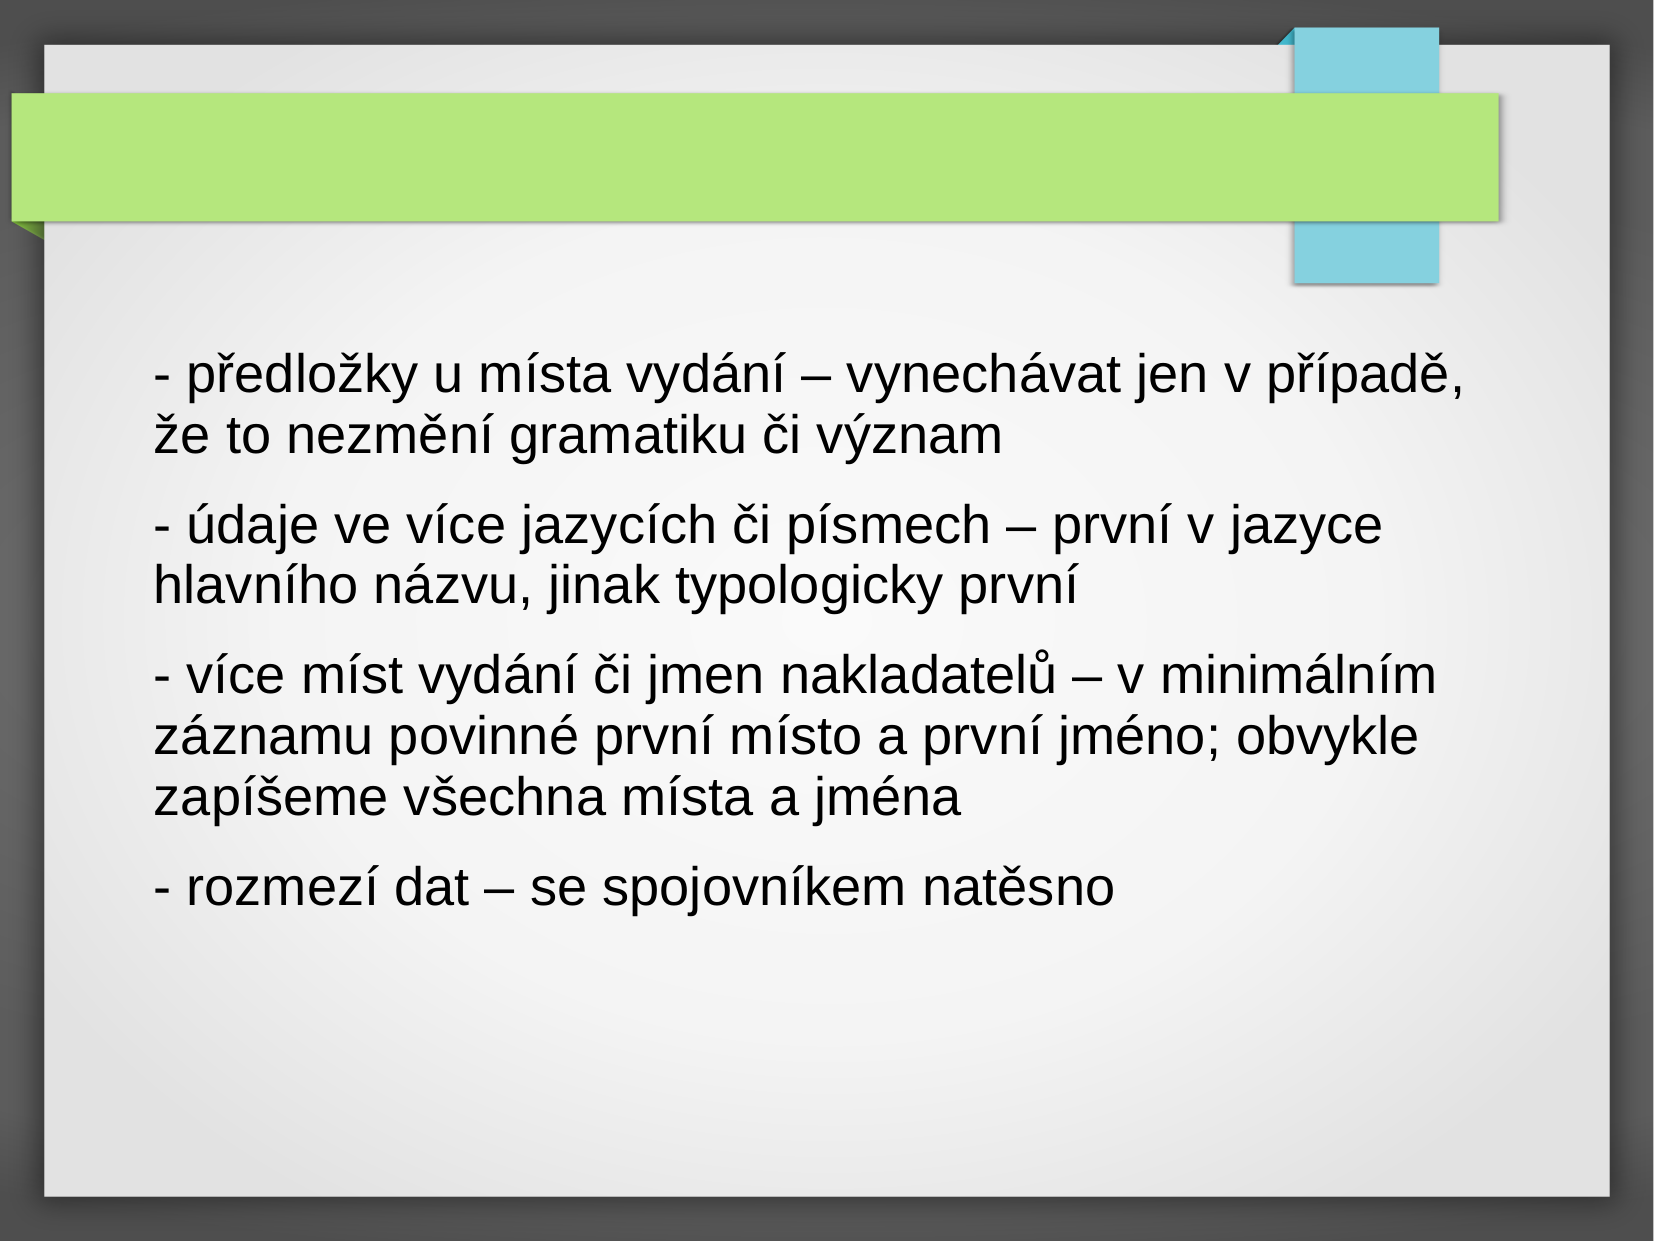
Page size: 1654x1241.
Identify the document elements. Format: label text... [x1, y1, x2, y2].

picture [0, 0, 1654, 1241]
list - předložky u místa vydání – vynechávat jen v případě, že to nezmění gramatiku či význam - údaje ve více jazycích či písmech – první v jazyce hlavního názvu, jinak typologicky první - více míst vydání či jmen nakladatelů – v minimálním záznamu povinné první místo a první jméno; obvykle zapíšeme všechna místa a jména - rozmezí dat – se spojovníkem natěsno [82, 343, 1538, 1063]
